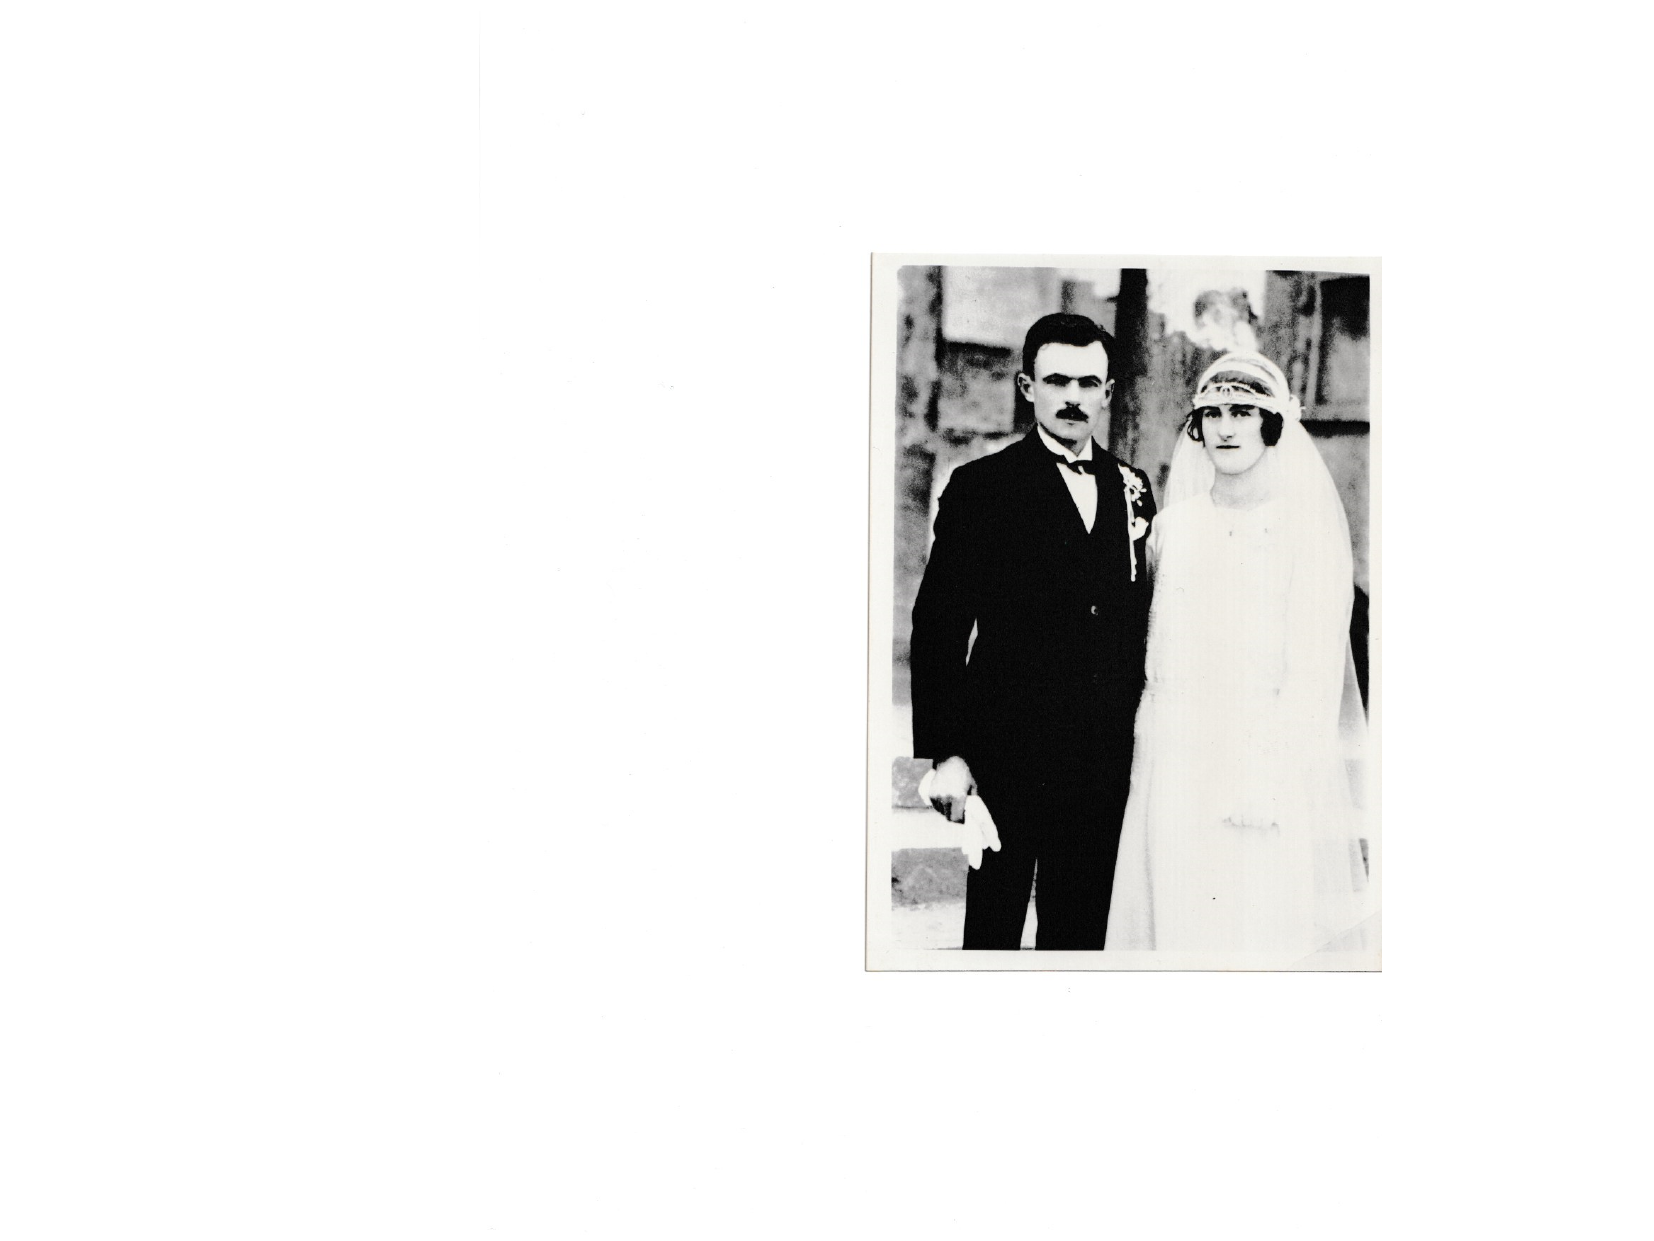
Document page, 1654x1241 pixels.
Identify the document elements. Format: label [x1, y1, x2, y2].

picture [479, 11, 1382, 1241]
